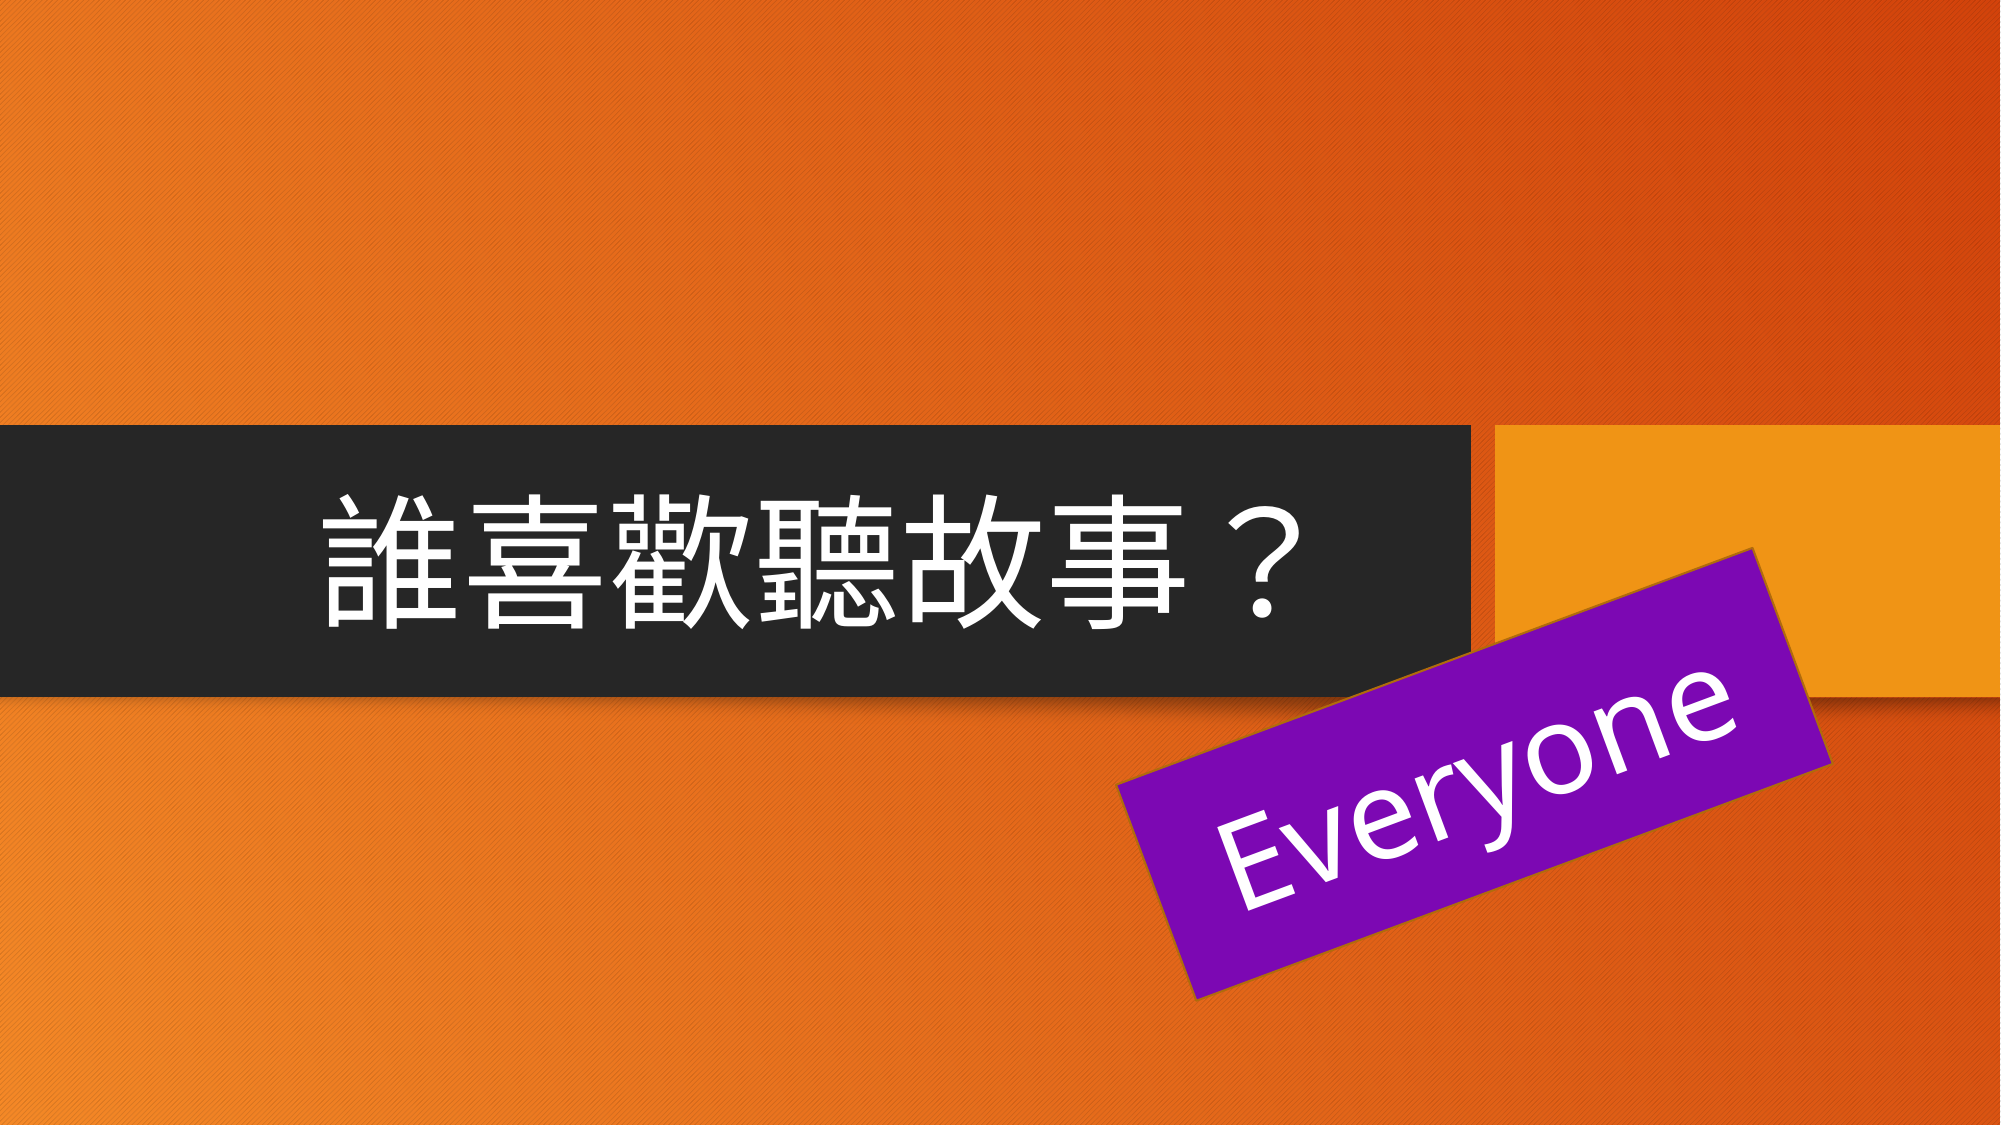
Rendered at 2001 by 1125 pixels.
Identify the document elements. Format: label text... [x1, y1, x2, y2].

text_box Everyone [1116, 547, 1833, 1001]
title 誰喜歡聽故事？ [37, 439, 1618, 657]
